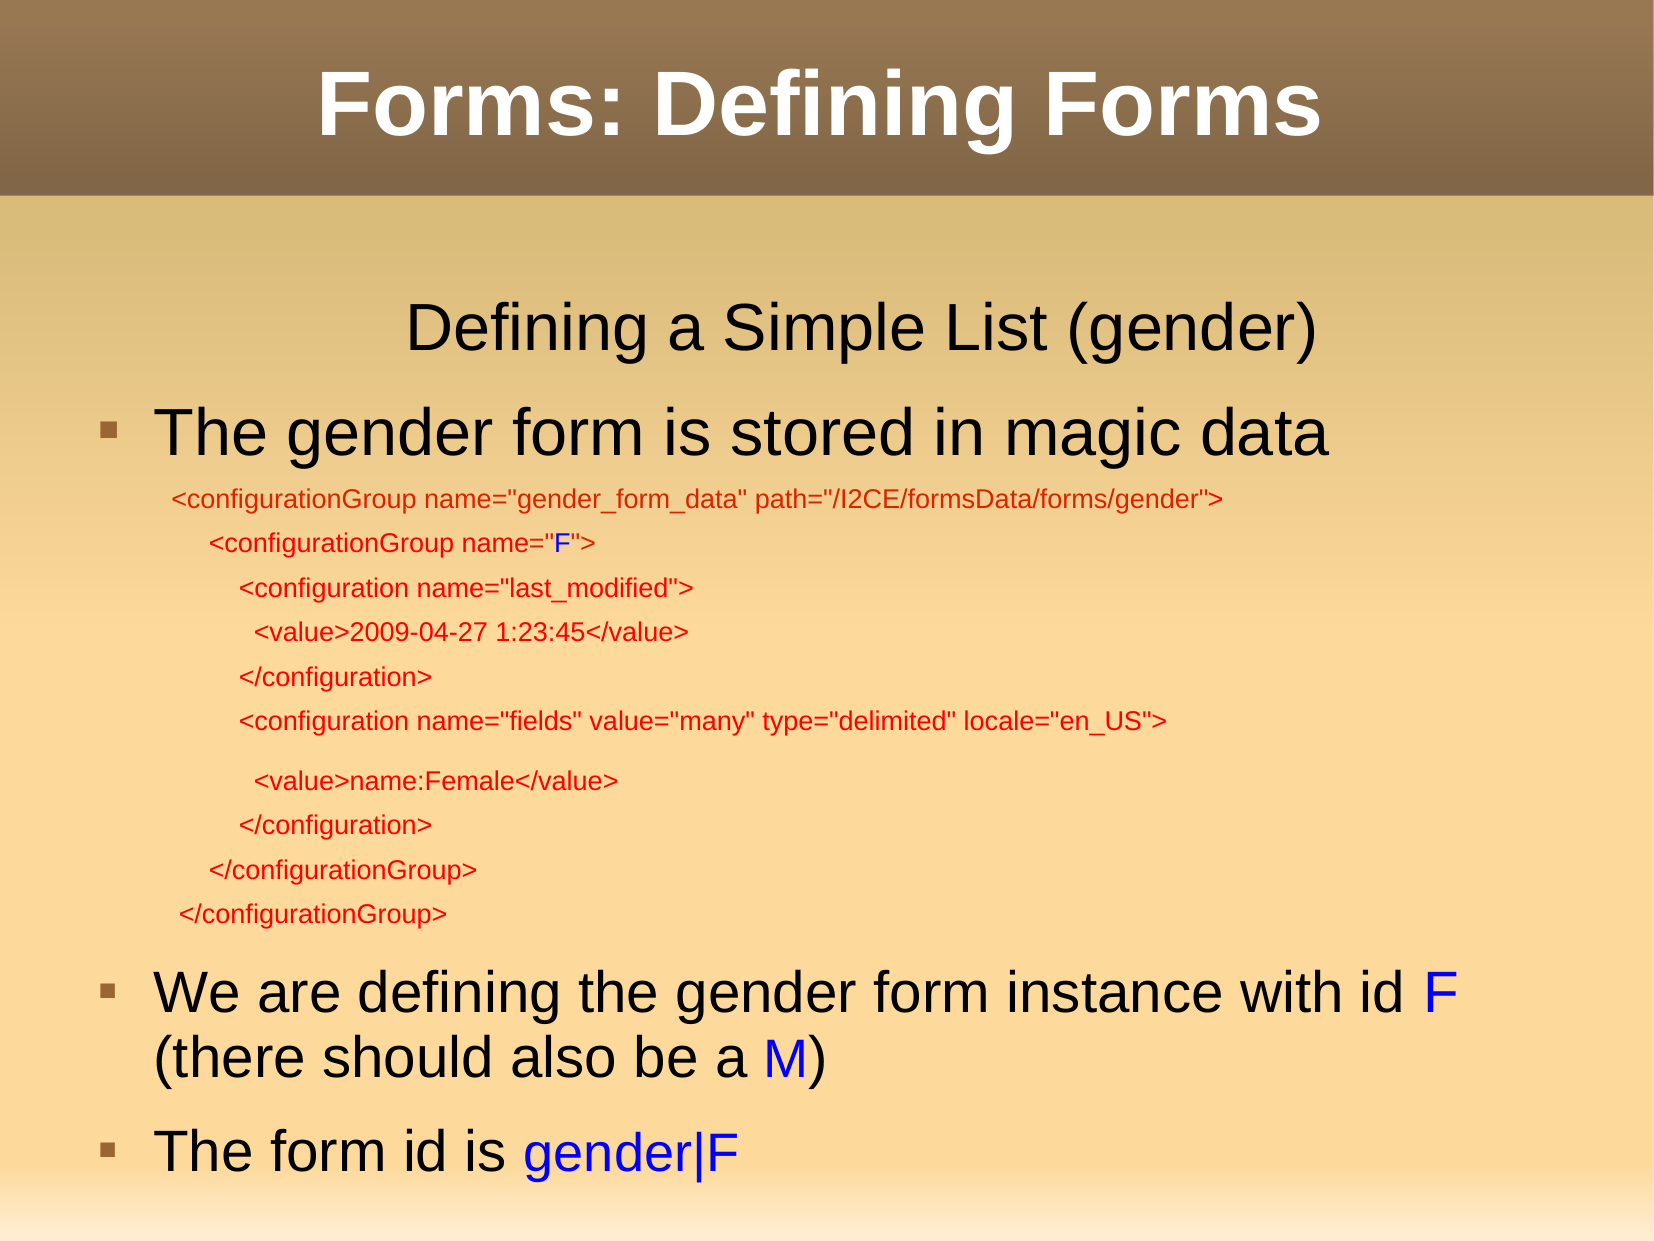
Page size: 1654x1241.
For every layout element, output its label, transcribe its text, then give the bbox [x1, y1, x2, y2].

title Forms: Defining Forms [76, 7, 1565, 200]
picture [0, 0, 1654, 1241]
list Defining a Simple List (gender) The gender form is stored in magic data <configurationGroup name="gender_form_data" path="/I2CE/formsData/forms/gender"> <configurationGroup name="F"> <configuration name="last_modified"> <value>2009-04-27 1:23:45</value> </configuration> <configuration name="fields" value="many" type="delimited" locale="en_US"> <value>name:Female</value> </configuration> </configurationGroup> </configurationGroup> We are defining the gender form instance with id F (there should also be a M) The form id is gender|F [82, 290, 1571, 1184]
